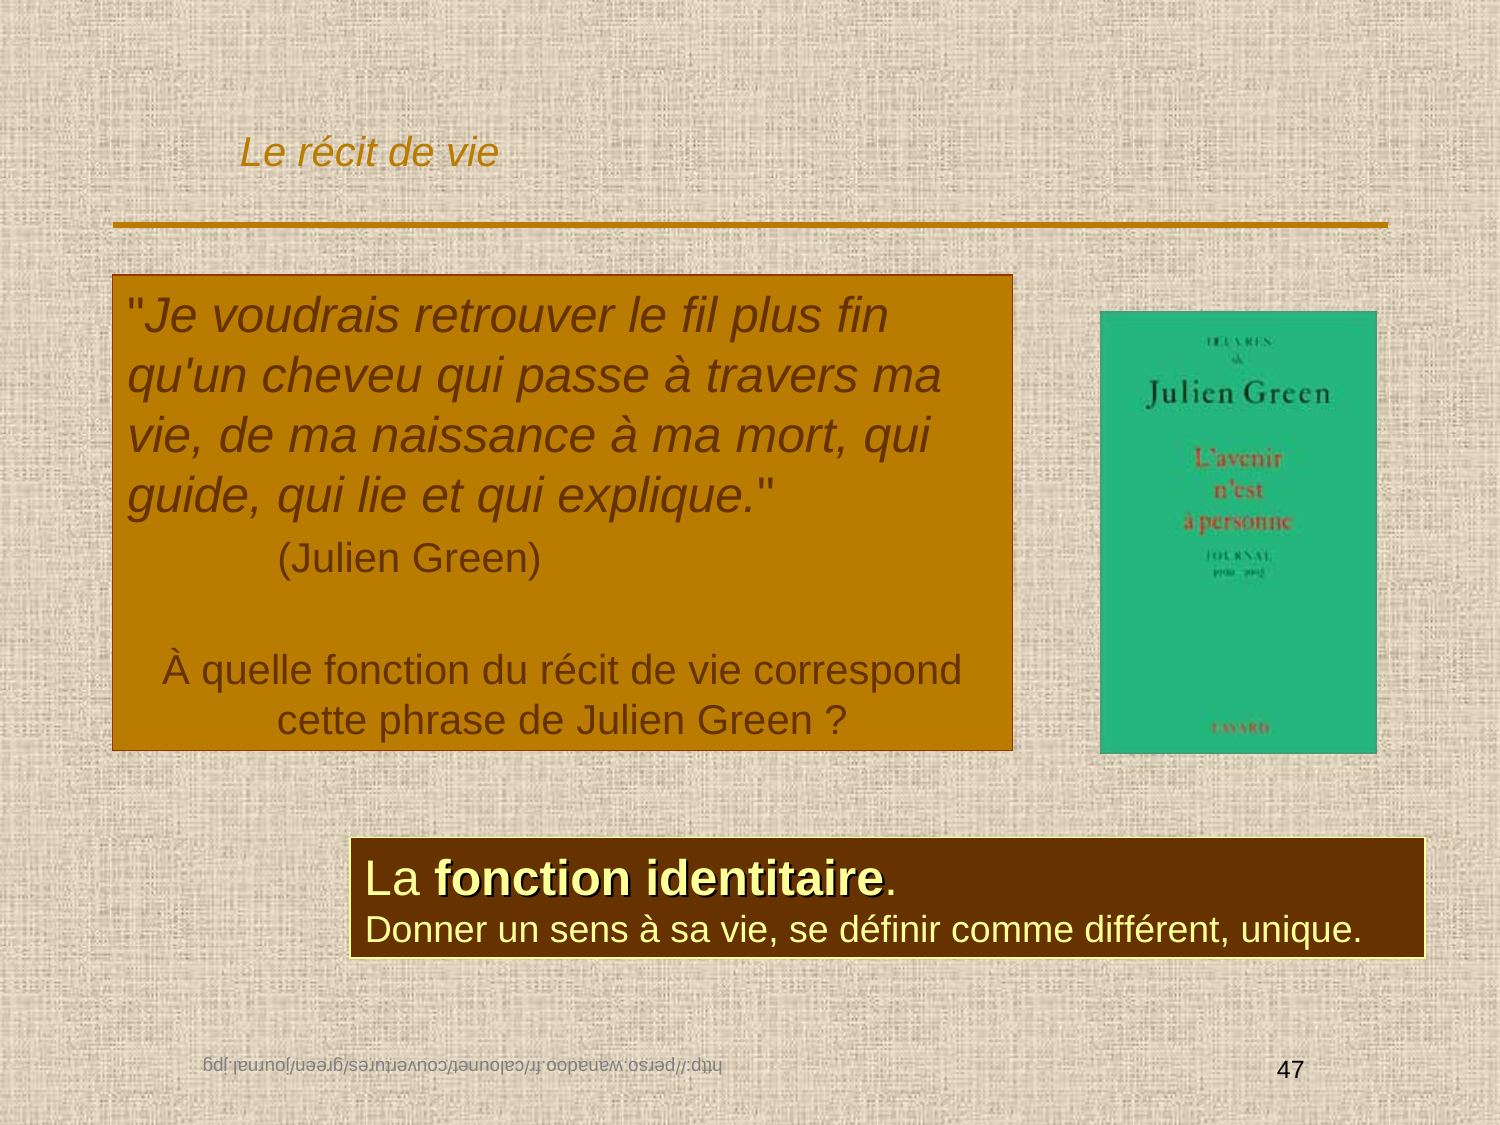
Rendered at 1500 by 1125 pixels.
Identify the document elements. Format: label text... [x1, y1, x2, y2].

text_box Le récit de vie [224, 116, 515, 183]
text_box "Je voudrais retrouver le fil plus fin qu'un cheveu qui passe à travers ma vie, de ma naissance à ma mort, qui guide, qui lie et qui explique." (Julien Green) À quelle fonction du récit de vie correspond cette phrase de Julien Green ? [112, 274, 1013, 751]
text_box http://perso.wanadoo.fr/calounet/couvertures/green/journal.jpg [137, 1049, 738, 1088]
picture [0, 0, 1500, 1125]
text_box La fonction identitaire. Donner un sens à sa vie, se définir comme différent, unique. [349, 837, 1426, 958]
